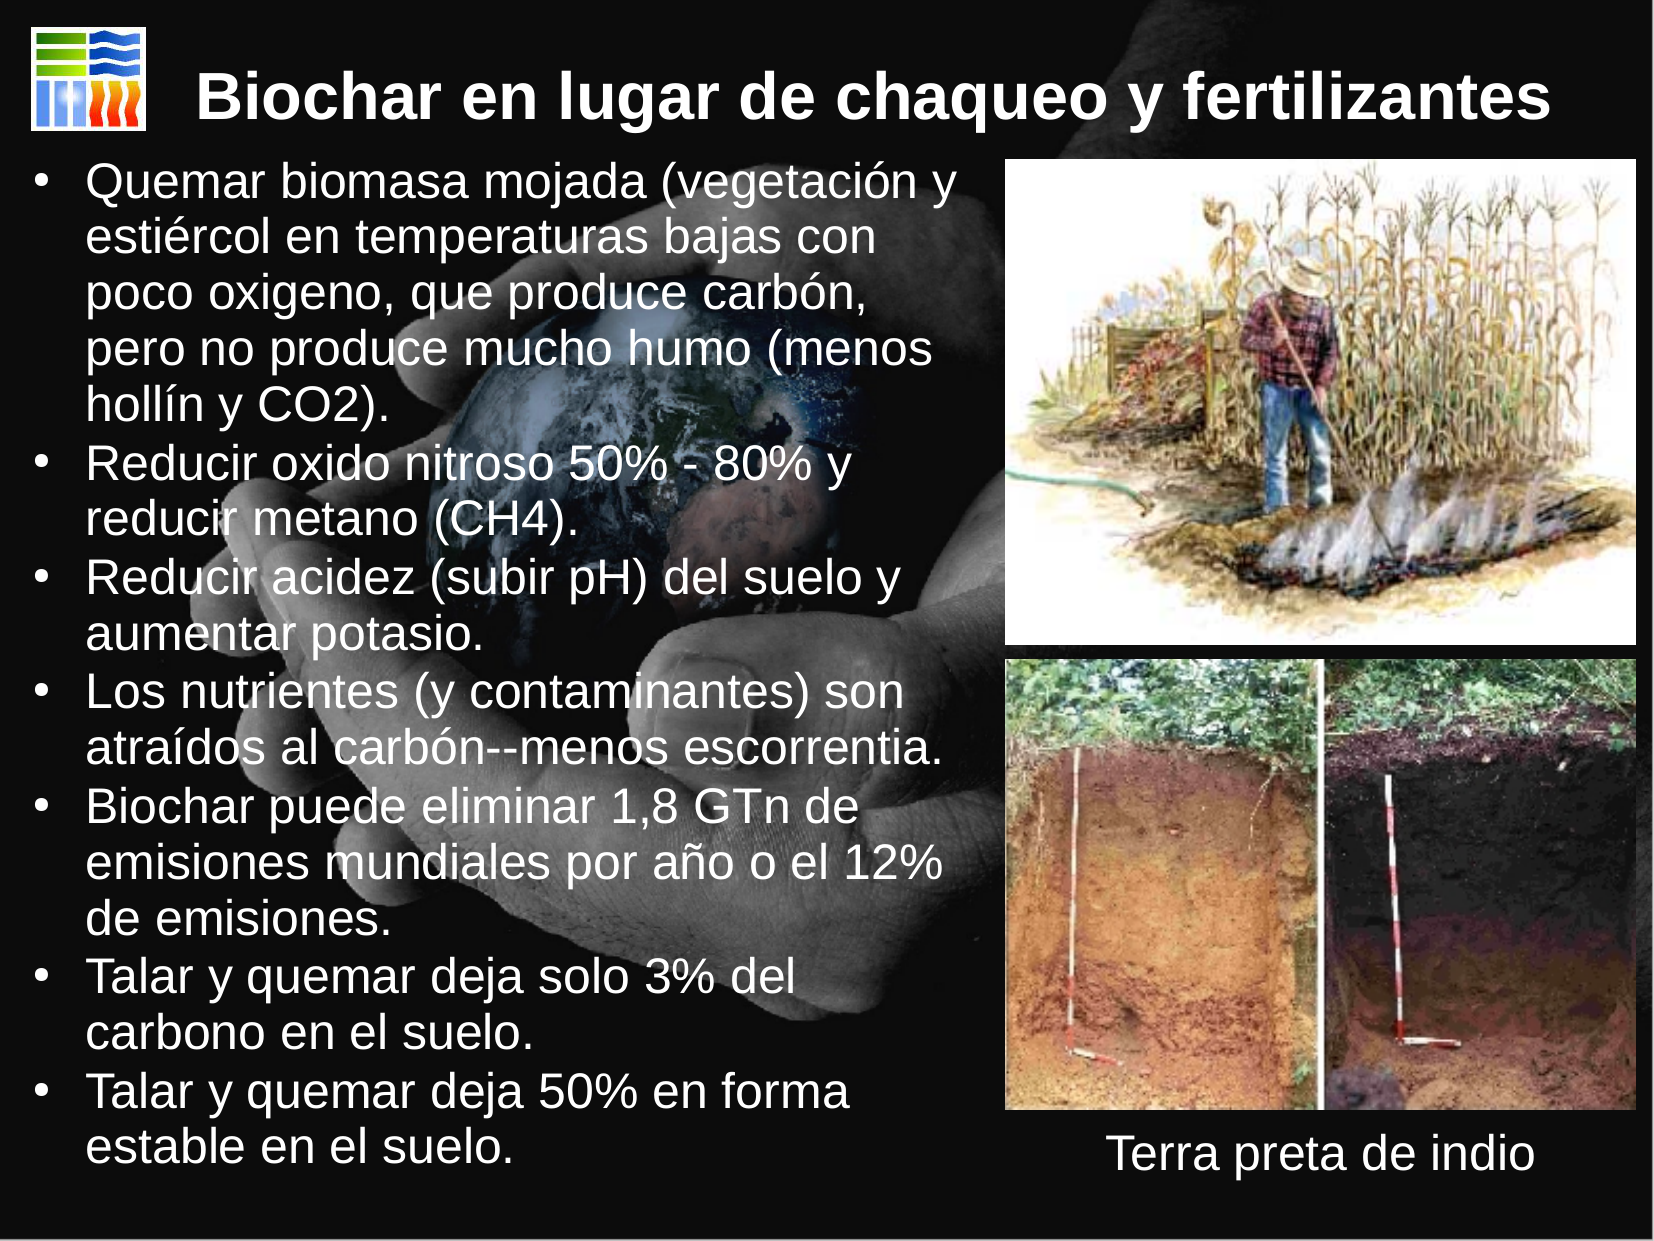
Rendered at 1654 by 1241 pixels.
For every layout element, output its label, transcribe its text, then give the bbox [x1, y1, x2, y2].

picture [0, 0, 1654, 1241]
list Terra preta de indio [1035, 1125, 1621, 1201]
title Biochar en lugar de chaqueo y fertilizantes [195, 21, 1652, 172]
list Quemar biomasa mojada (vegetación y estiércol en temperaturas bajas con poco oxigeno, que produce carbón, pero no produce mucho humo (menos hollín y CO2). Reducir oxido nitroso 50% - 80% y reducir metano (CH4). Reducir acidez (subir pH) del suelo y aumentar potasio. Los nutrientes (y contaminantes) son atraídos al carbón--menos escorrentia. Biochar puede eliminar 1,8 GTn de emisiones mundiales por año o el 12% de emisiones. Talar y quemar deja solo 3% del carbono en el suelo. Talar y quemar deja 50% en forma estable en el suelo. [15, 152, 961, 1241]
